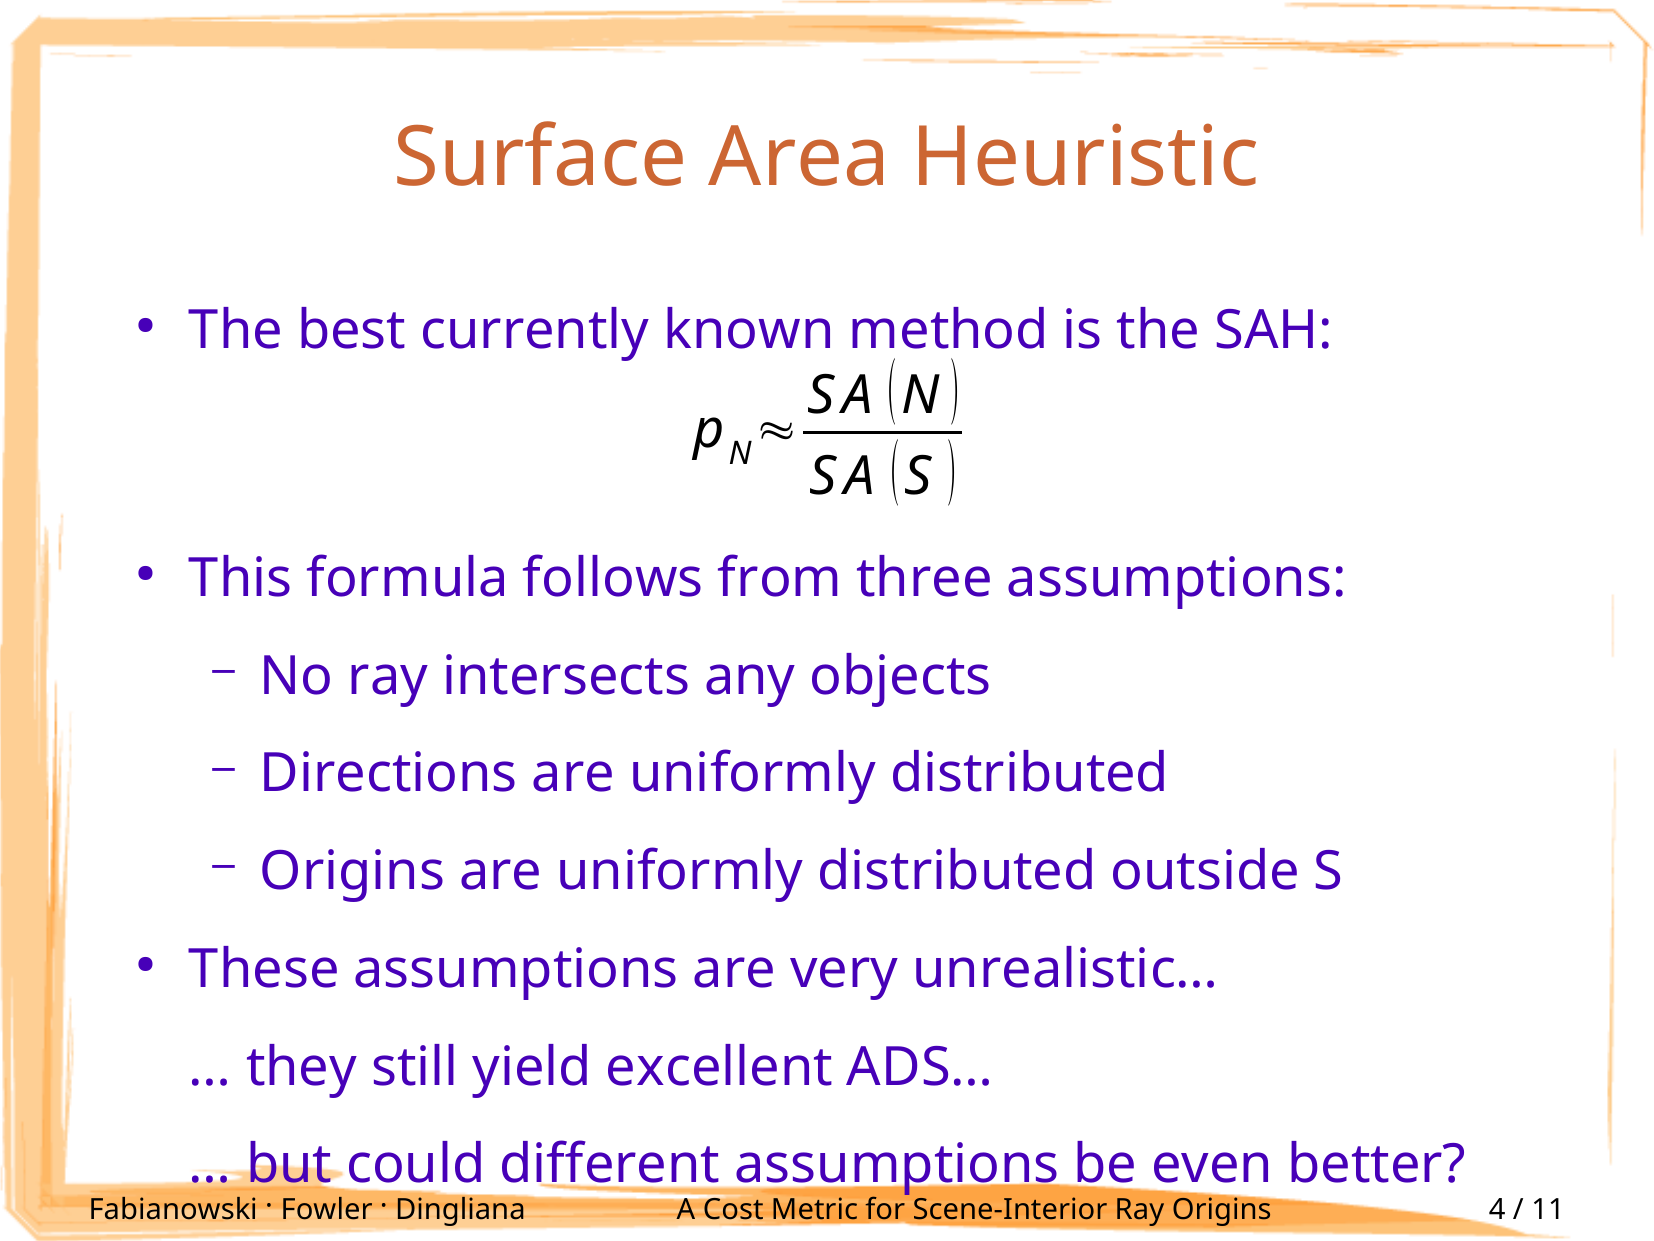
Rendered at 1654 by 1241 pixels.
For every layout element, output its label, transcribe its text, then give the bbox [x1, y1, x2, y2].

title Surface Area Heuristic [82, 49, 1571, 257]
chart [683, 355, 972, 510]
picture [0, 0, 1654, 1241]
list The best currently known method is the SAH: This formula follows from three assumptions: No ray intersects any objects Directions are uniformly distributed Origins are uniformly distributed outside S These assumptions are very unrealistic… … they still yield excellent ADS… … but could different assumptions be even better? [118, 290, 1571, 1214]
